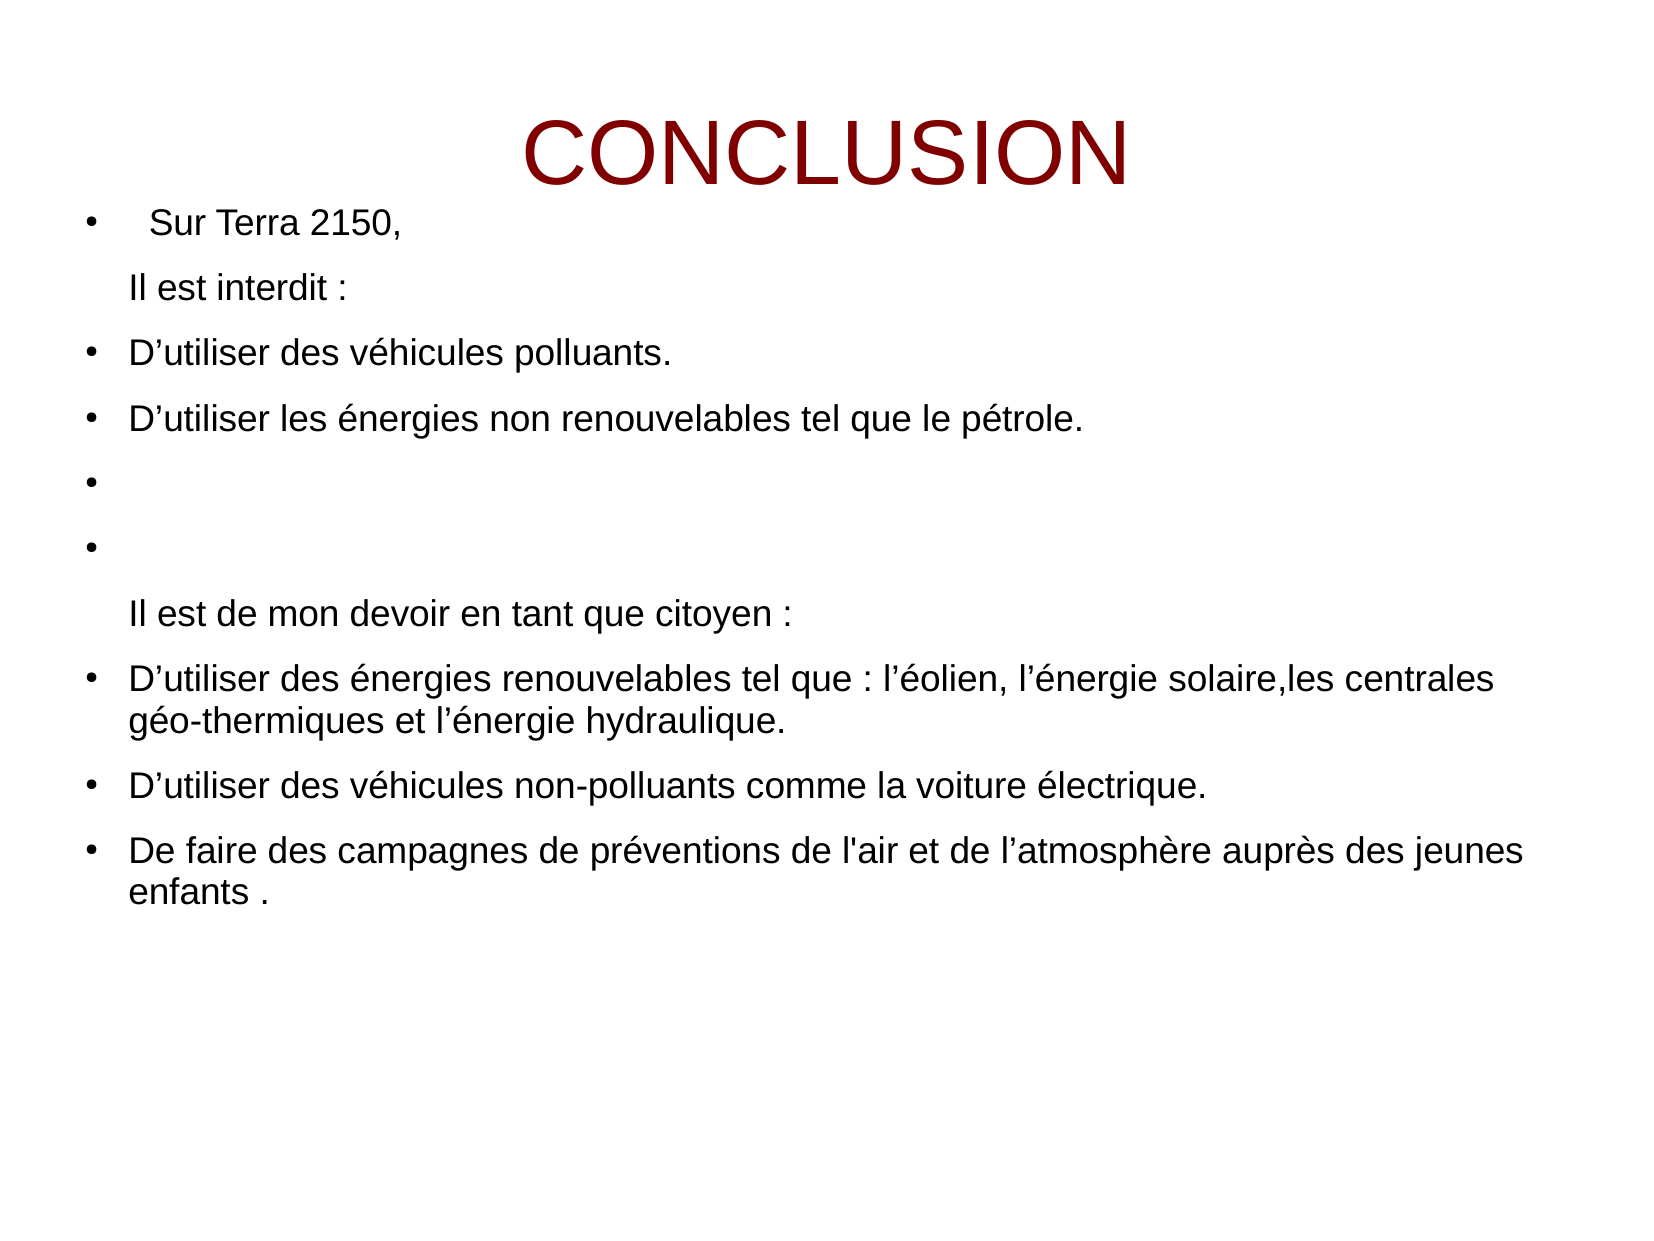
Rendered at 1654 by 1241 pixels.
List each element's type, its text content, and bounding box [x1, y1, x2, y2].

title CONCLUSION [82, 49, 1571, 257]
list Sur Terra 2150, Il est interdit : D’utiliser des véhicules polluants. D’utiliser les énergies non renouvelables tel que le pétrole. Il est de mon devoir en tant que citoyen : D’utiliser des énergies renouvelables tel que : l’éolien, l’énergie solaire,les centrales géo-thermiques et l’énergie hydraulique. D’utiliser des véhicules non-polluants comme la voiture électrique. De faire des campagnes de préventions de l'air et de l’atmosphère auprès des jeunes enfants . [70, 202, 1560, 922]
